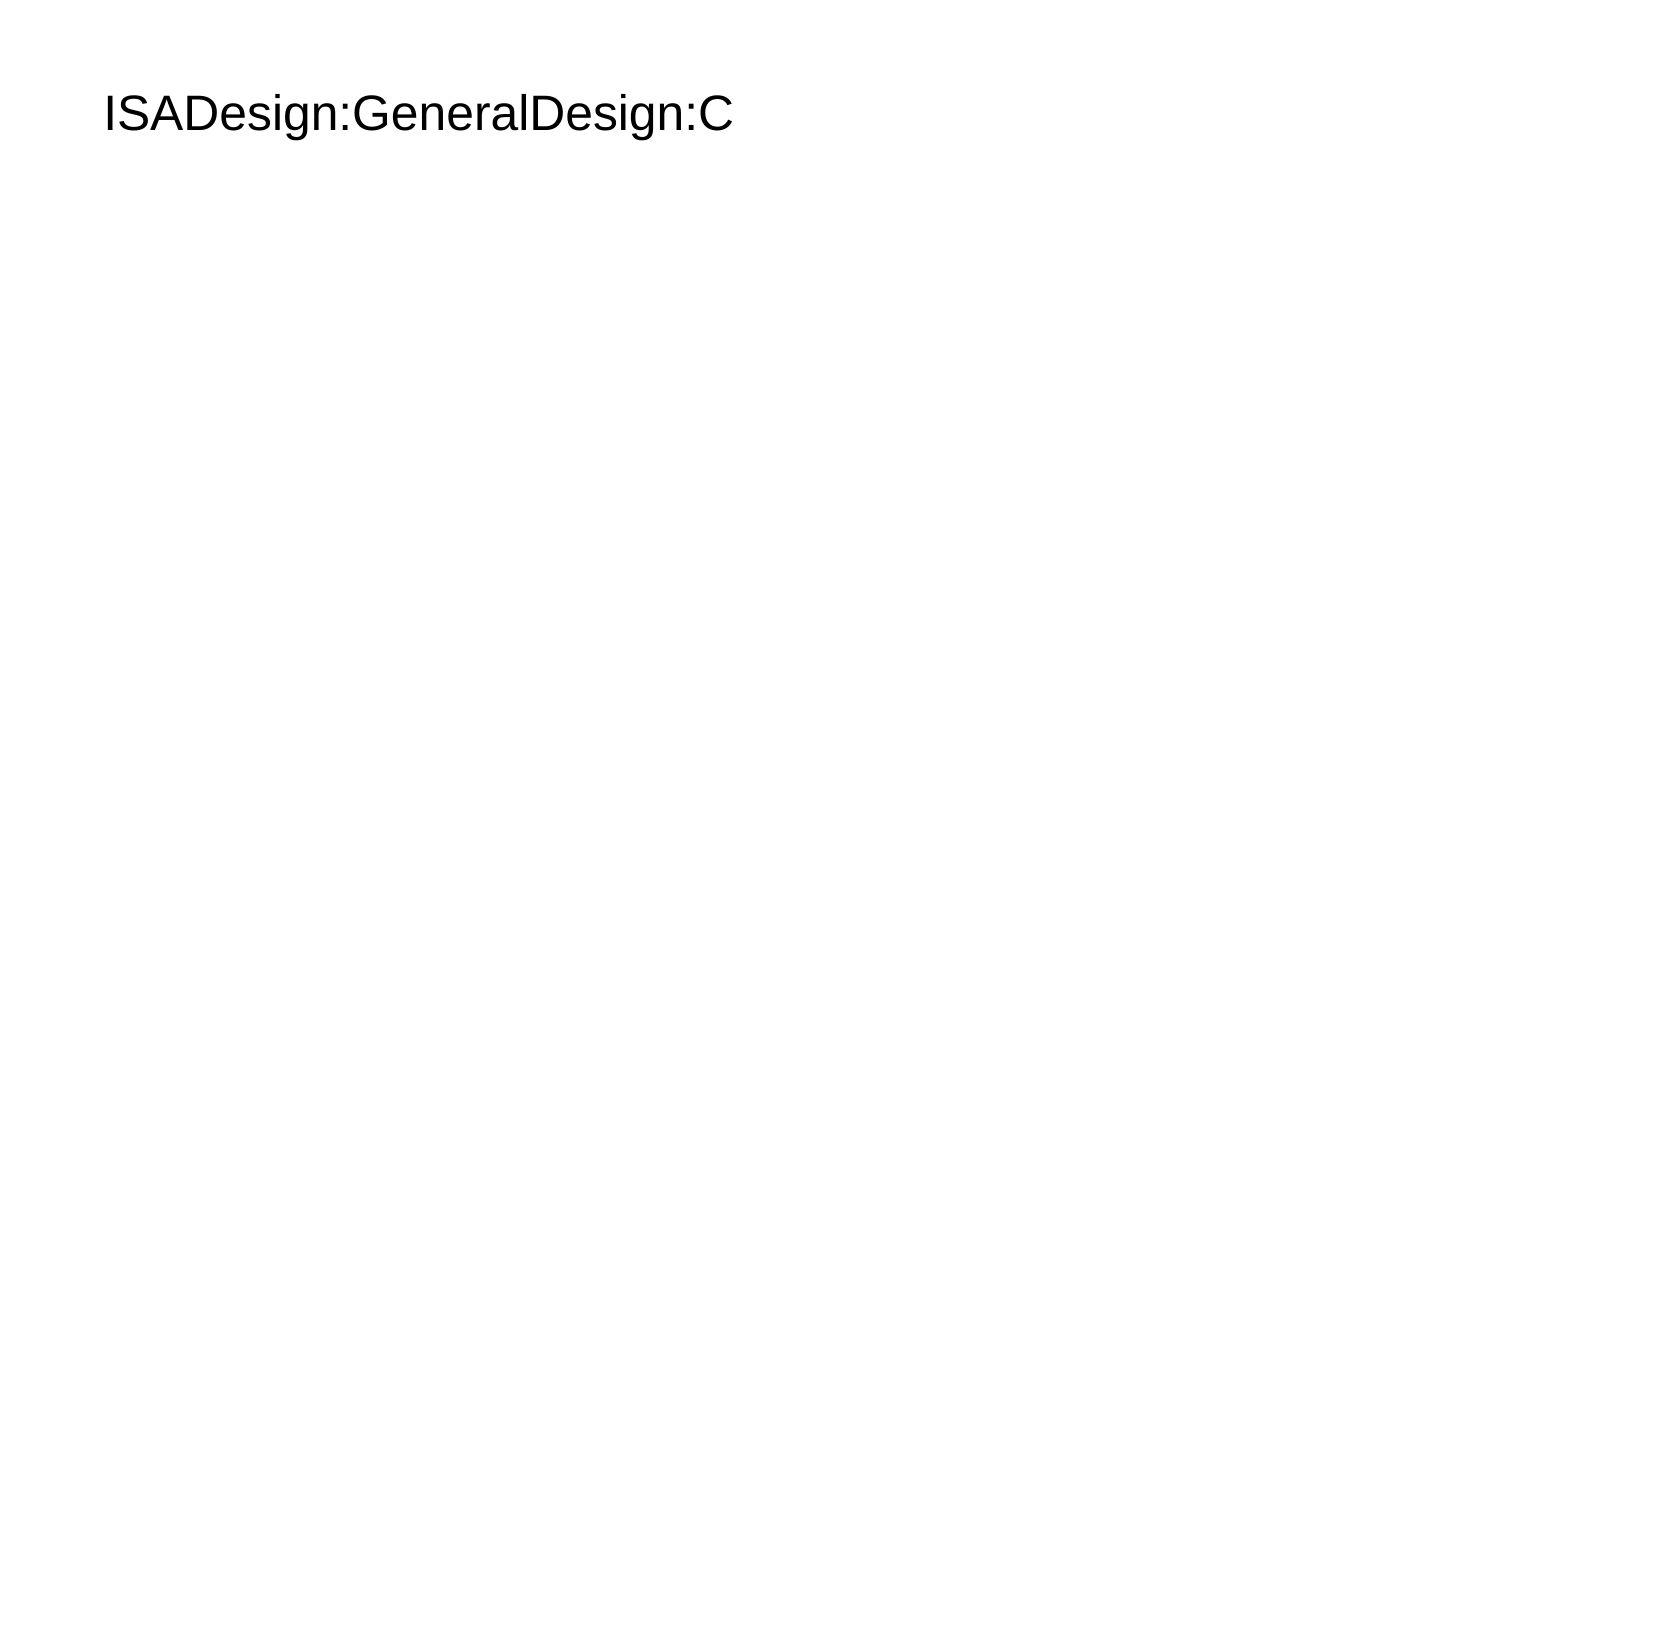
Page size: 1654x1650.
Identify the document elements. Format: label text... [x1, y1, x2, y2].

text_box ISADesign:GeneralDesign:C [88, 78, 1076, 166]
